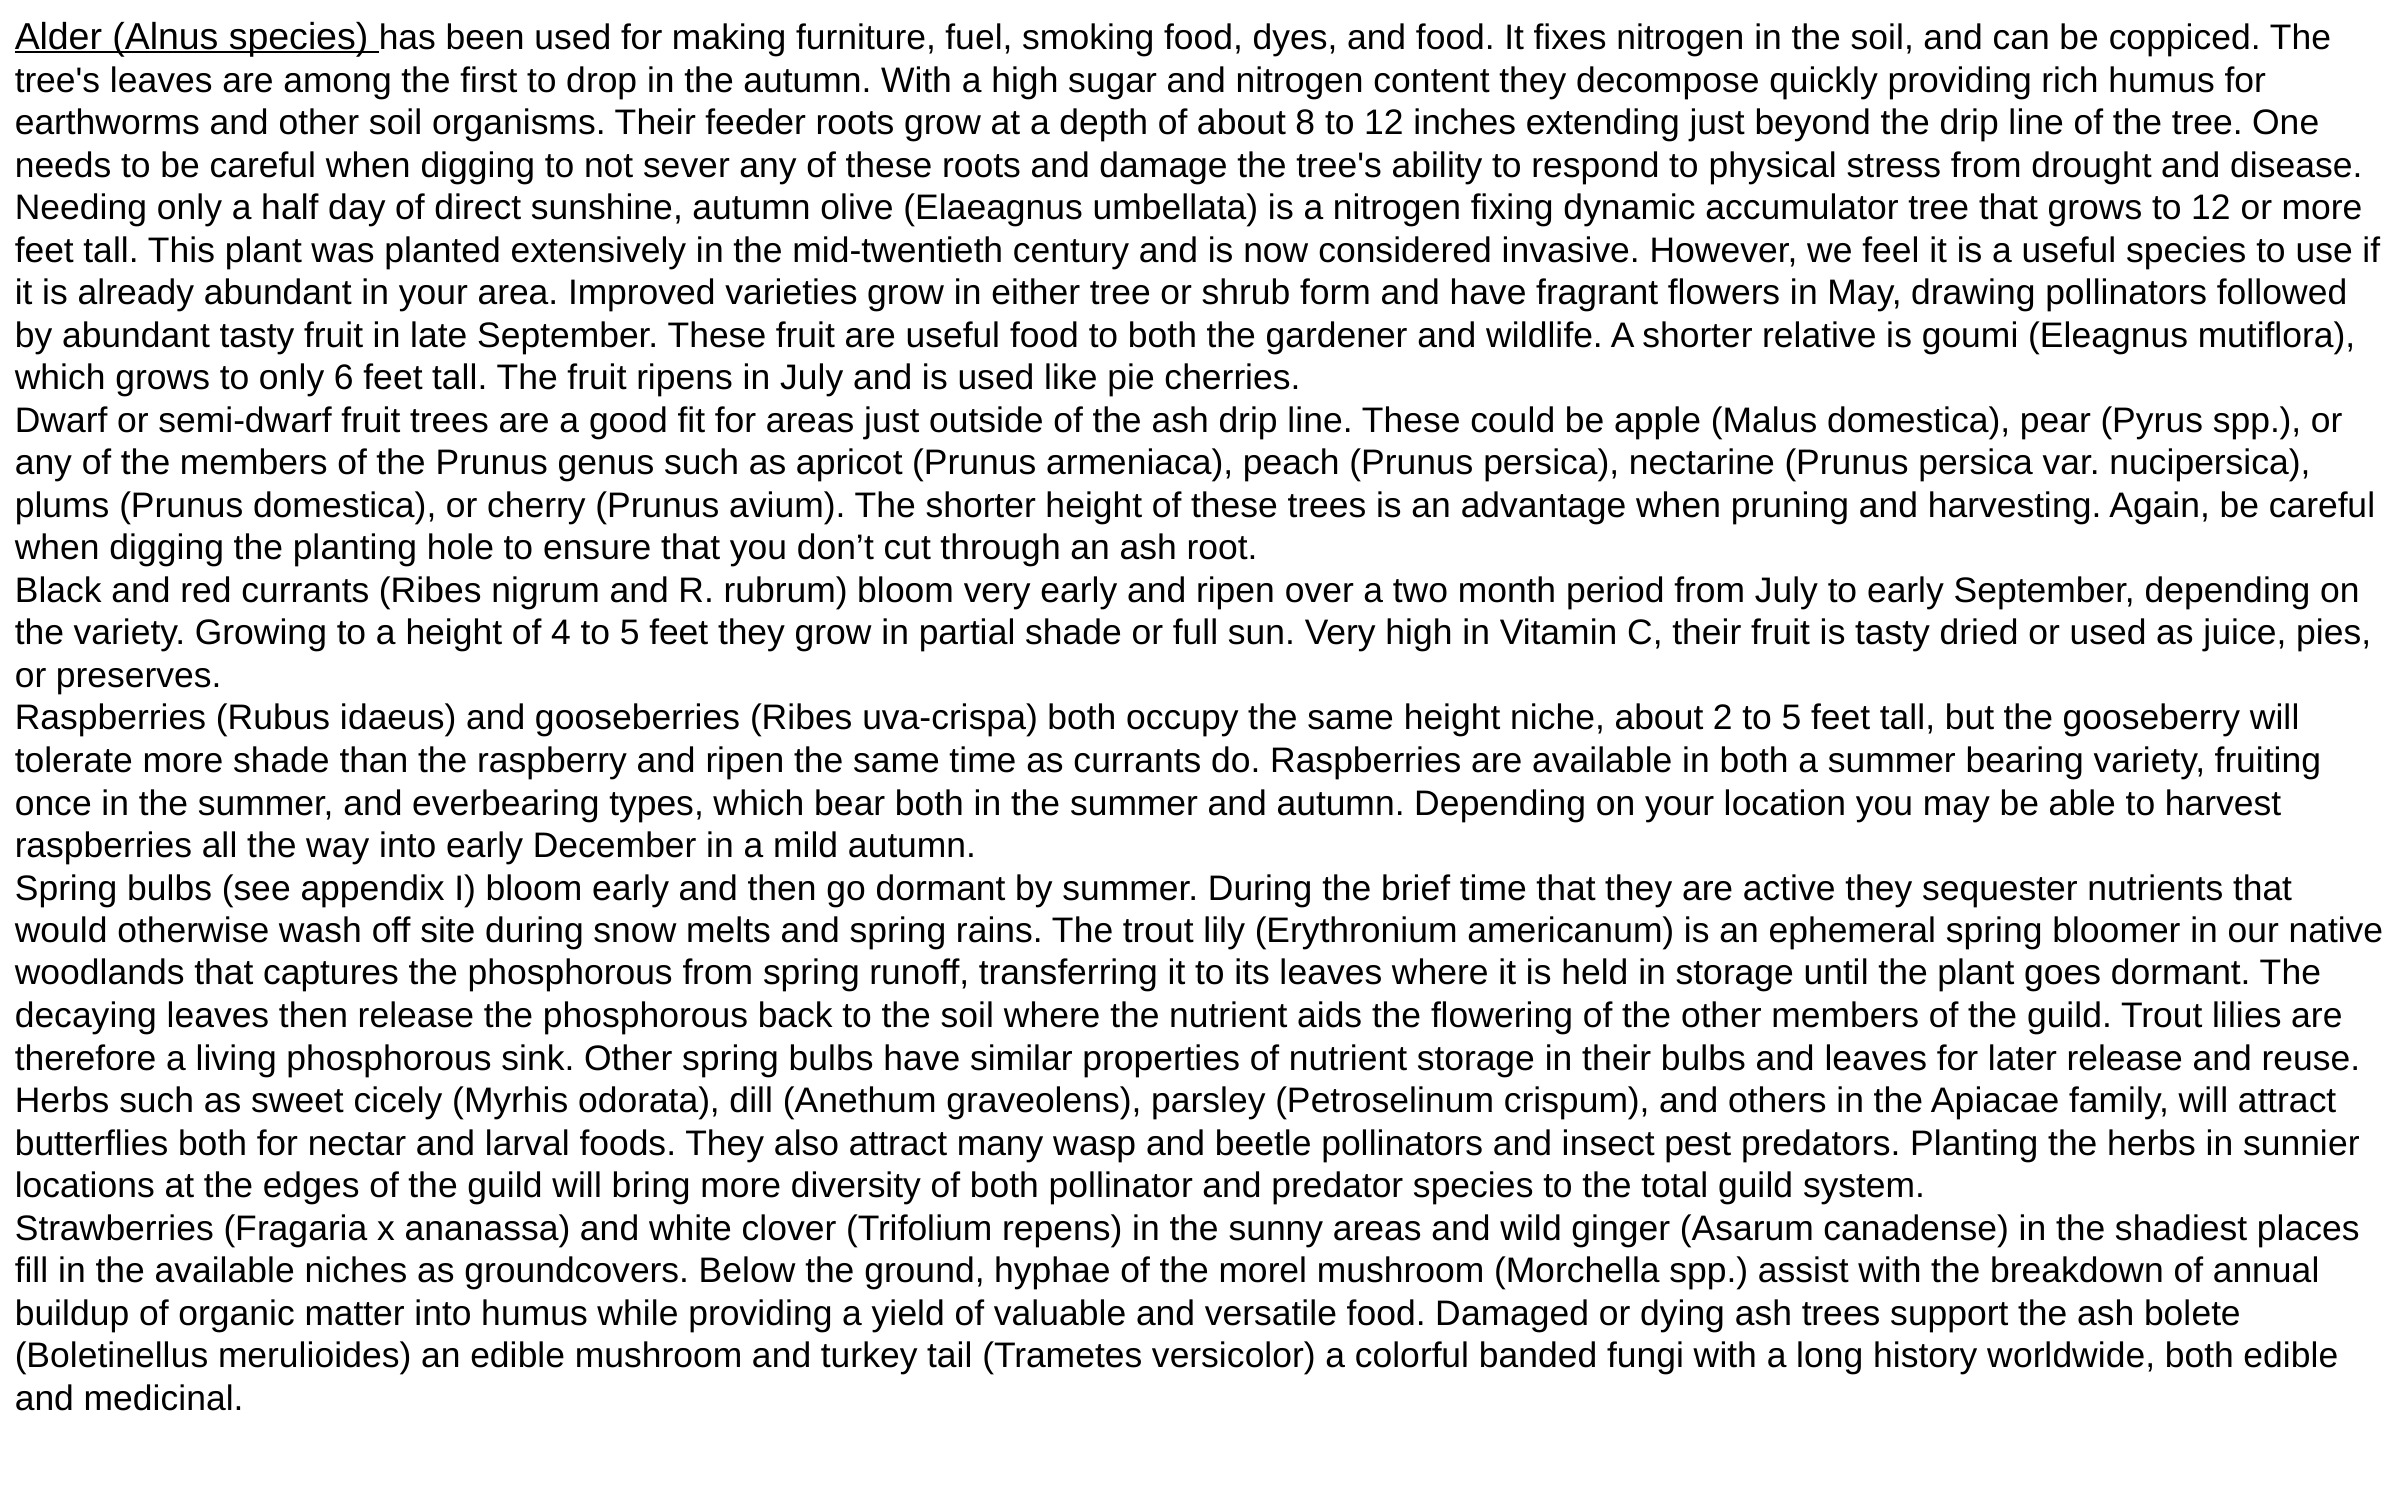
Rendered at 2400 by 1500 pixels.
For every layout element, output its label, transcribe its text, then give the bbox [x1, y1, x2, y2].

text_box Alder (Alnus species) has been used for making furniture, fuel, smoking food, dyes, and food. It fixes nitrogen in the soil, and can be coppiced. The tree's leaves are among the first to drop in the autumn. With a high sugar and nitrogen content they decompose quickly providing rich humus for earthworms and other soil organisms. Their feeder roots grow at a depth of about 8 to 12 inches extending just beyond the drip line of the tree. One needs to be careful when digging to not sever any of these roots and damage the tree's ability to respond to physical stress from drought and disease. Needing only a half day of direct sunshine, autumn olive (Elaeagnus umbellata) is a nitrogen fixing dynamic accumulator tree that grows to 12 or more feet tall. This plant was planted extensively in the mid-twentieth century and is now considered invasive. However, we feel it is a useful species to use if it is already abundant in your area. Improved varieties grow in either tree or shrub form and have fragrant flowers in May, drawing pollinators followed by abundant tasty fruit in late September. These fruit are useful food to both the gardener and wildlife. A shorter relative is goumi (Eleagnus mutiflora), which grows to only 6 feet tall. The fruit ripens in July and is used like pie cherries. Dwarf or semi-dwarf fruit trees are a good fit for areas just outside of the ash drip line. These could be apple (Malus domestica), pear (Pyrus spp.), or any of the members of the Prunus genus such as apricot (Prunus armeniaca), peach (Prunus persica), nectarine (Prunus persica var. nucipersica), plums (Prunus domestica), or cherry (Prunus avium). The shorter height of these trees is an advantage when pruning and harvesting. Again, be careful when digging the planting hole to ensure that you don’t cut through an ash root. Black and red currants (Ribes nigrum and R. rubrum) bloom very early and ripen over a two month period from July to early September, depending on the variety. Growing to a height of 4 to 5 feet they grow in partial shade or full sun. Very high in Vitamin C, their fruit is tasty dried or used as juice, pies, or preserves. Raspberries (Rubus idaeus) and gooseberries (Ribes uva-crispa) both occupy the same height niche, about 2 to 5 feet tall, but the gooseberry will tolerate more shade than the raspberry and ripen the same time as currants do. Raspberries are available in both a summer bearing variety, fruiting once in the summer, and everbearing types, which bear both in the summer and autumn. Depending on your location you may be able to harvest raspberries all the way into early December in a mild autumn. Spring bulbs (see appendix I) bloom early and then go dormant by summer. During the brief time that they are active they sequester nutrients that would otherwise wash off site during snow melts and spring rains. The trout lily (Erythronium americanum) is an ephemeral spring bloomer in our native woodlands that captures the phosphorous from spring runoff, transferring it to its leaves where it is held in storage until the plant goes dormant. The decaying leaves then release the phosphorous back to the soil where the nutrient aids the flowering of the other members of the guild. Trout lilies are therefore a living phosphorous sink. Other spring bulbs have similar properties of nutrient storage in their bulbs and leaves for later release and reuse. Herbs such as sweet cicely (Myrhis odorata), dill (Anethum graveolens), parsley (Petroselinum crispum), and others in the Apiacae family, will attract butterflies both for nectar and larval foods. They also attract many wasp and beetle pollinators and insect pest predators. Planting the herbs in sunnier locations at the edges of the guild will bring more diversity of both pollinator and predator species to the total guild system. Strawberries (Fragaria x ananassa) and white clover (Trifolium repens) in the sunny areas and wild ginger (Asarum canadense) in the shadiest places fill in the available niches as groundcovers. Below the ground, hyphae of the morel mushroom (Morchella spp.) assist with the breakdown of annual buildup of organic matter into humus while providing a yield of valuable and versatile food. Damaged or dying ash trees support the ash bolete (Boletinellus merulioides) an edible mushroom and turkey tail (Trametes versicolor) a colorful banded fungi with a long history worldwide, both edible and medicinal. [0, 4, 2400, 1468]
